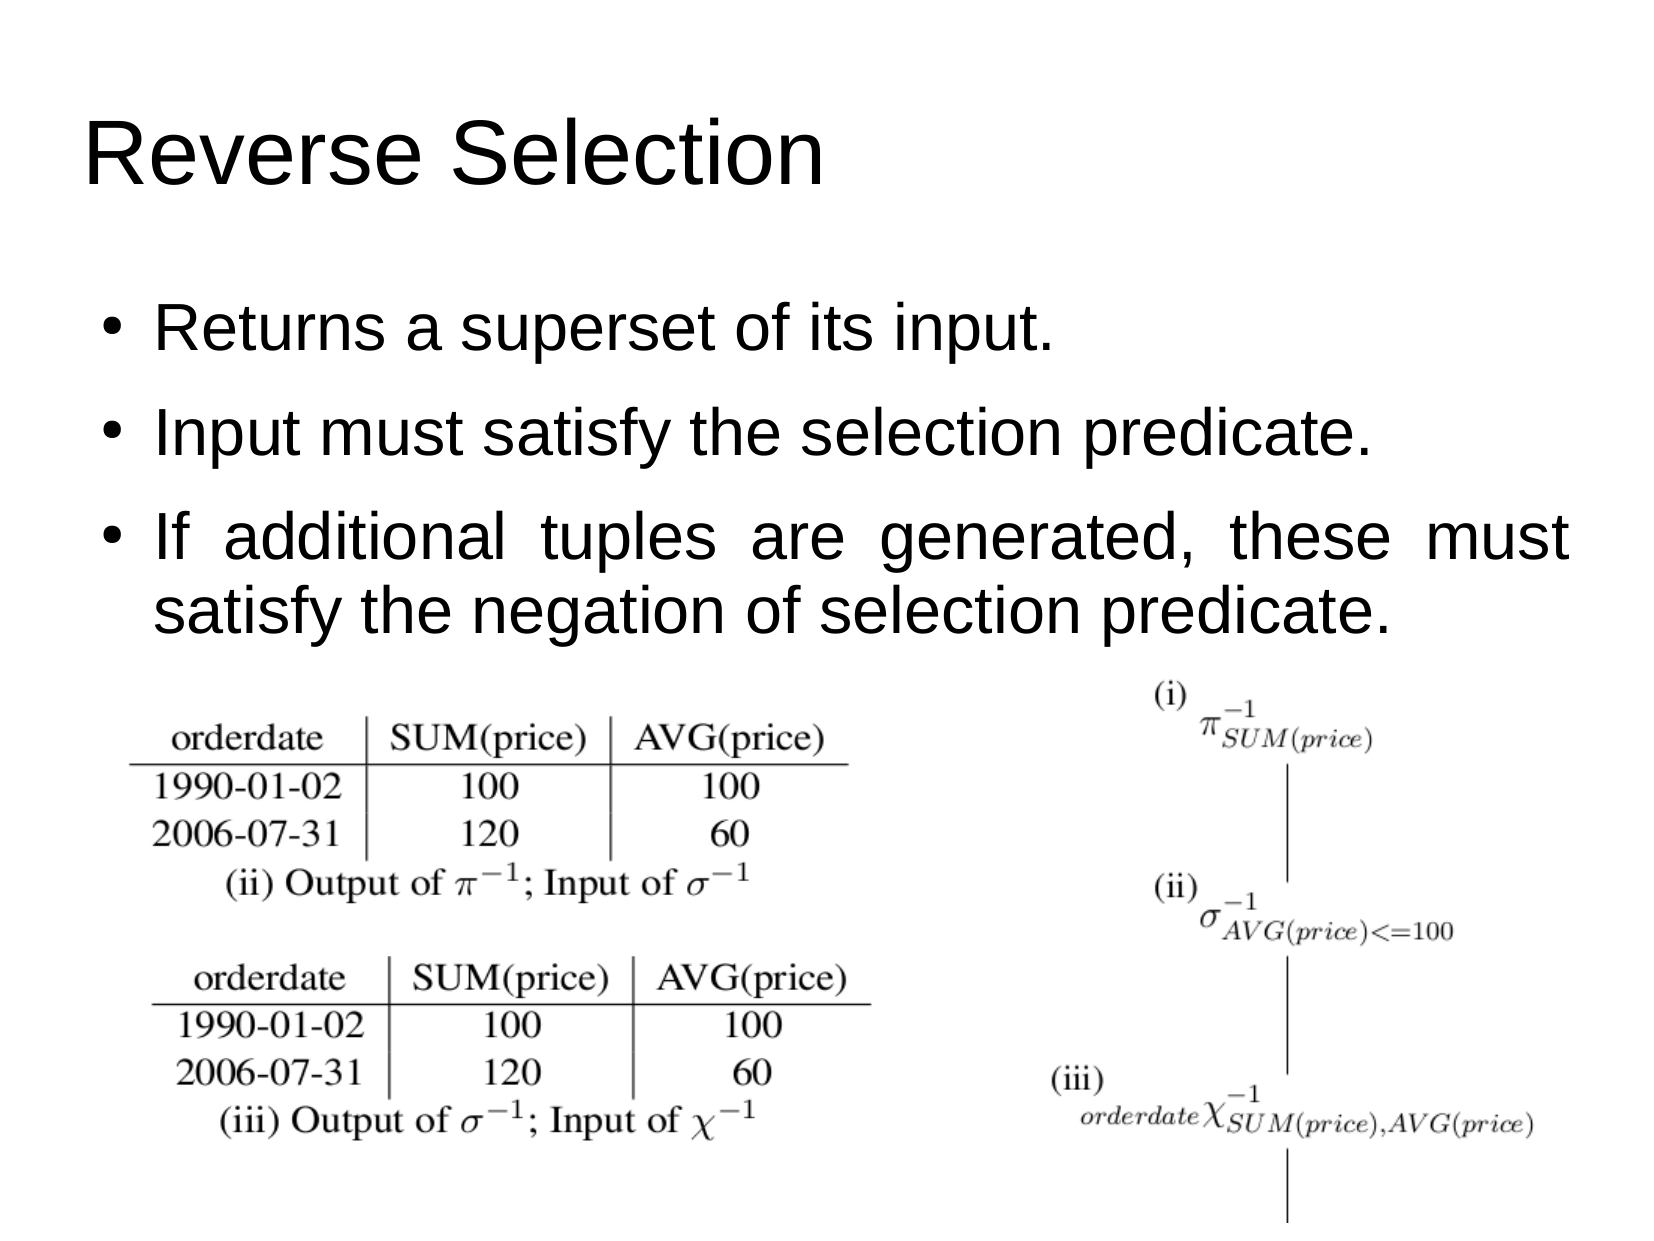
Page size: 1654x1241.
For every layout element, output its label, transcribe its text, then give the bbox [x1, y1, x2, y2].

title Reverse Selection [82, 49, 1571, 257]
list Returns a superset of its input. Input must satisfy the selection predicate. If additional tuples are generated, these must satisfy the negation of selection predicate. [82, 290, 1571, 1109]
picture [29, 687, 945, 1170]
picture [1024, 658, 1542, 1223]
